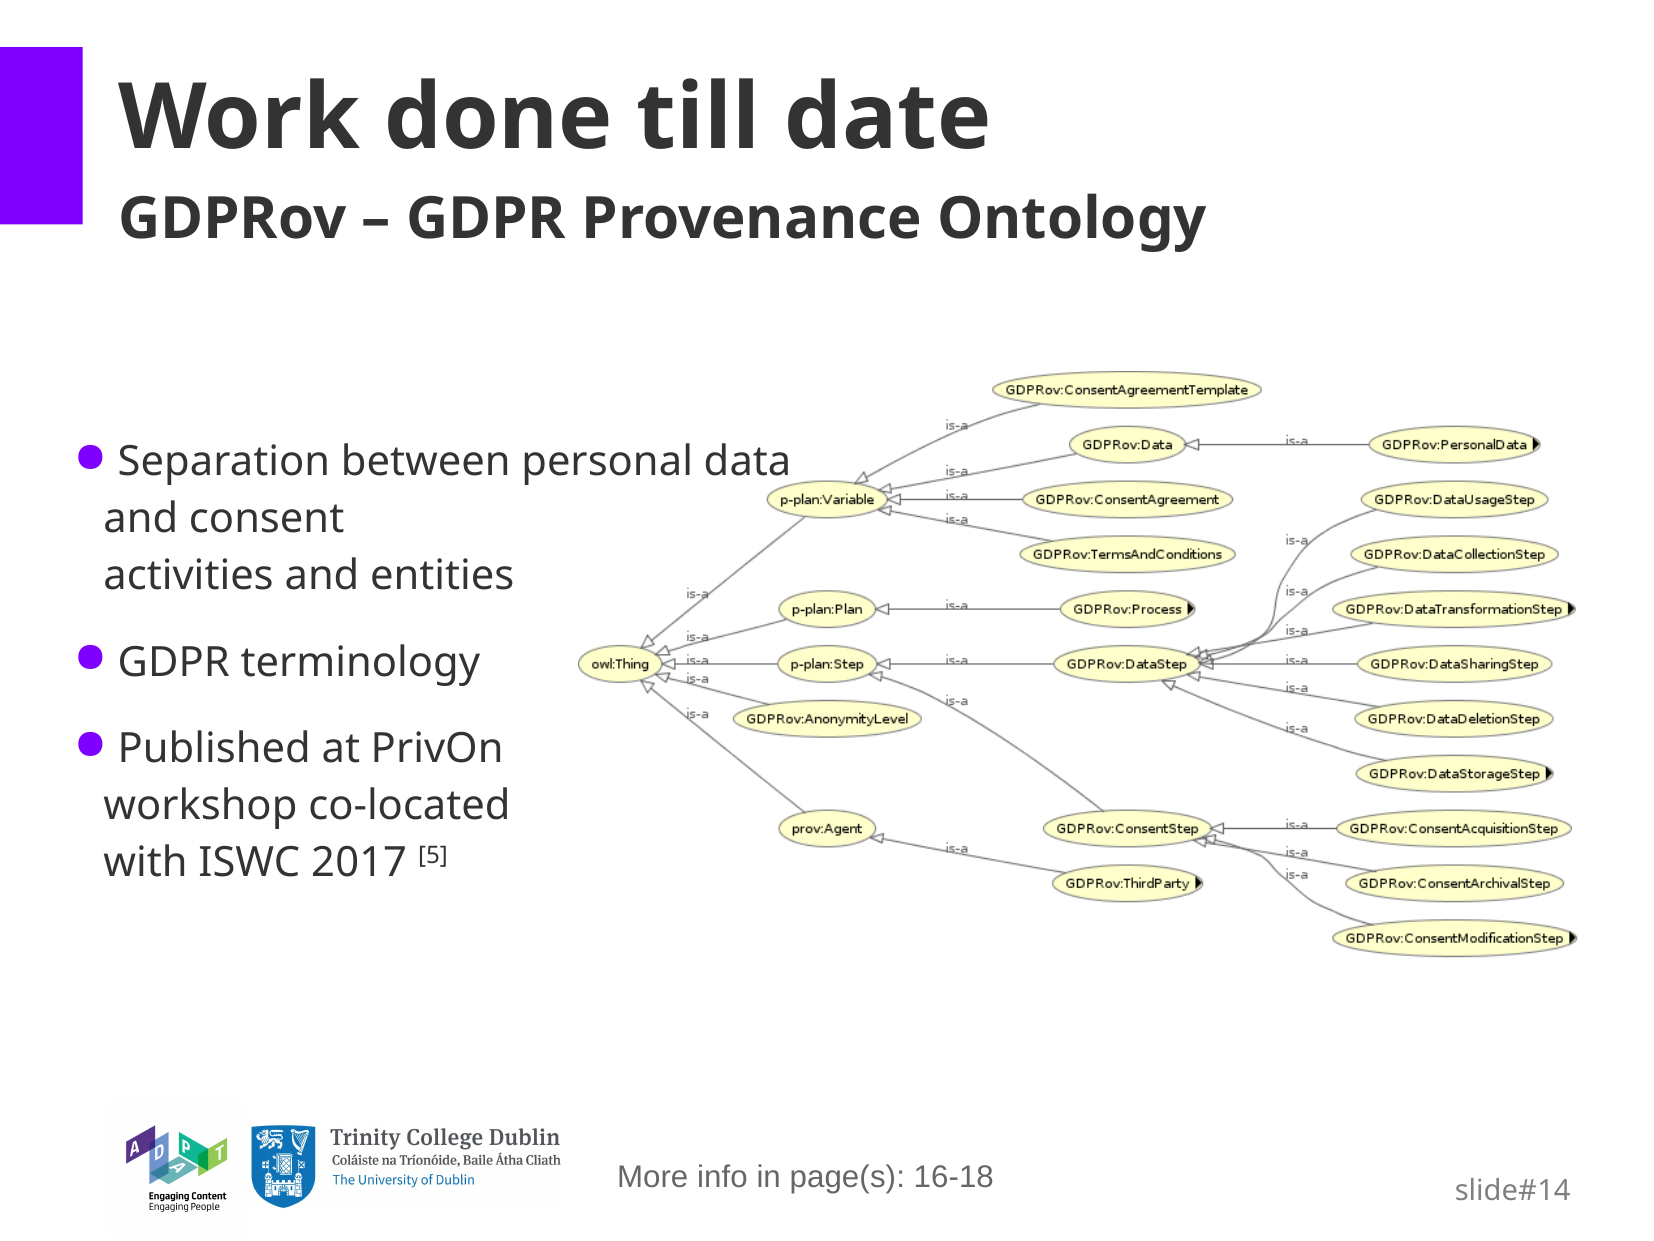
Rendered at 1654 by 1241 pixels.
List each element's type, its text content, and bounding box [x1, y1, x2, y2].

text_box More info in page(s): 16-18 [602, 1151, 1418, 1202]
picture [248, 1151, 564, 1211]
picture [578, 371, 1589, 969]
title Work done till date GDPRov – GDPR Provenance Ontology [118, 49, 1571, 257]
picture [106, 1151, 247, 1239]
list Separation between personal data and consent activities and entities GDPR terminology Published at PrivOn workshop co-located with ISWC 2017 [5] [64, 431, 821, 1151]
